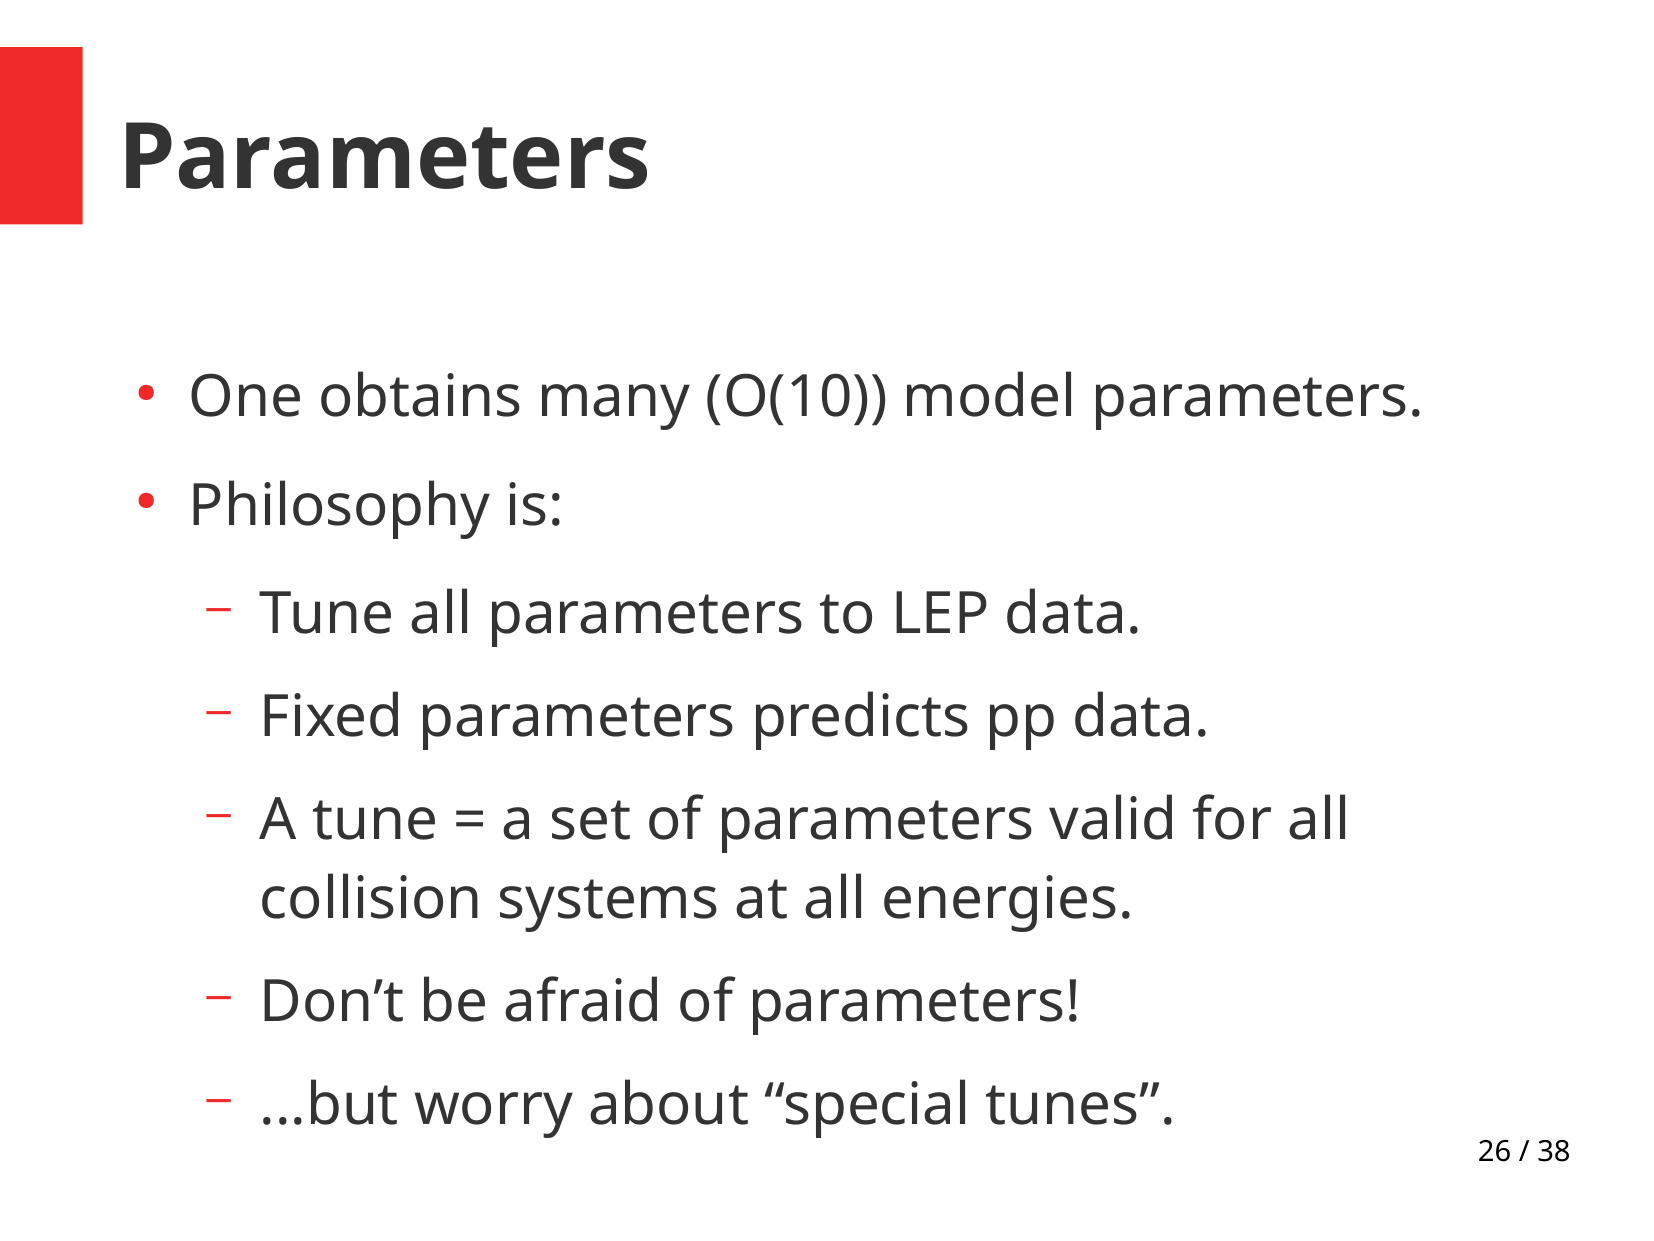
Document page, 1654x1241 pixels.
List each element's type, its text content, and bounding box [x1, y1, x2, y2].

title Parameters [118, 49, 1571, 257]
list One obtains many (O(10)) model parameters. Philosophy is: Tune all parameters to LEP data. Fixed parameters predicts pp data. A tune = a set of parameters valid for all collision systems at all energies. Don’t be afraid of parameters! ...but worry about “special tunes”. [118, 354, 1536, 1074]
